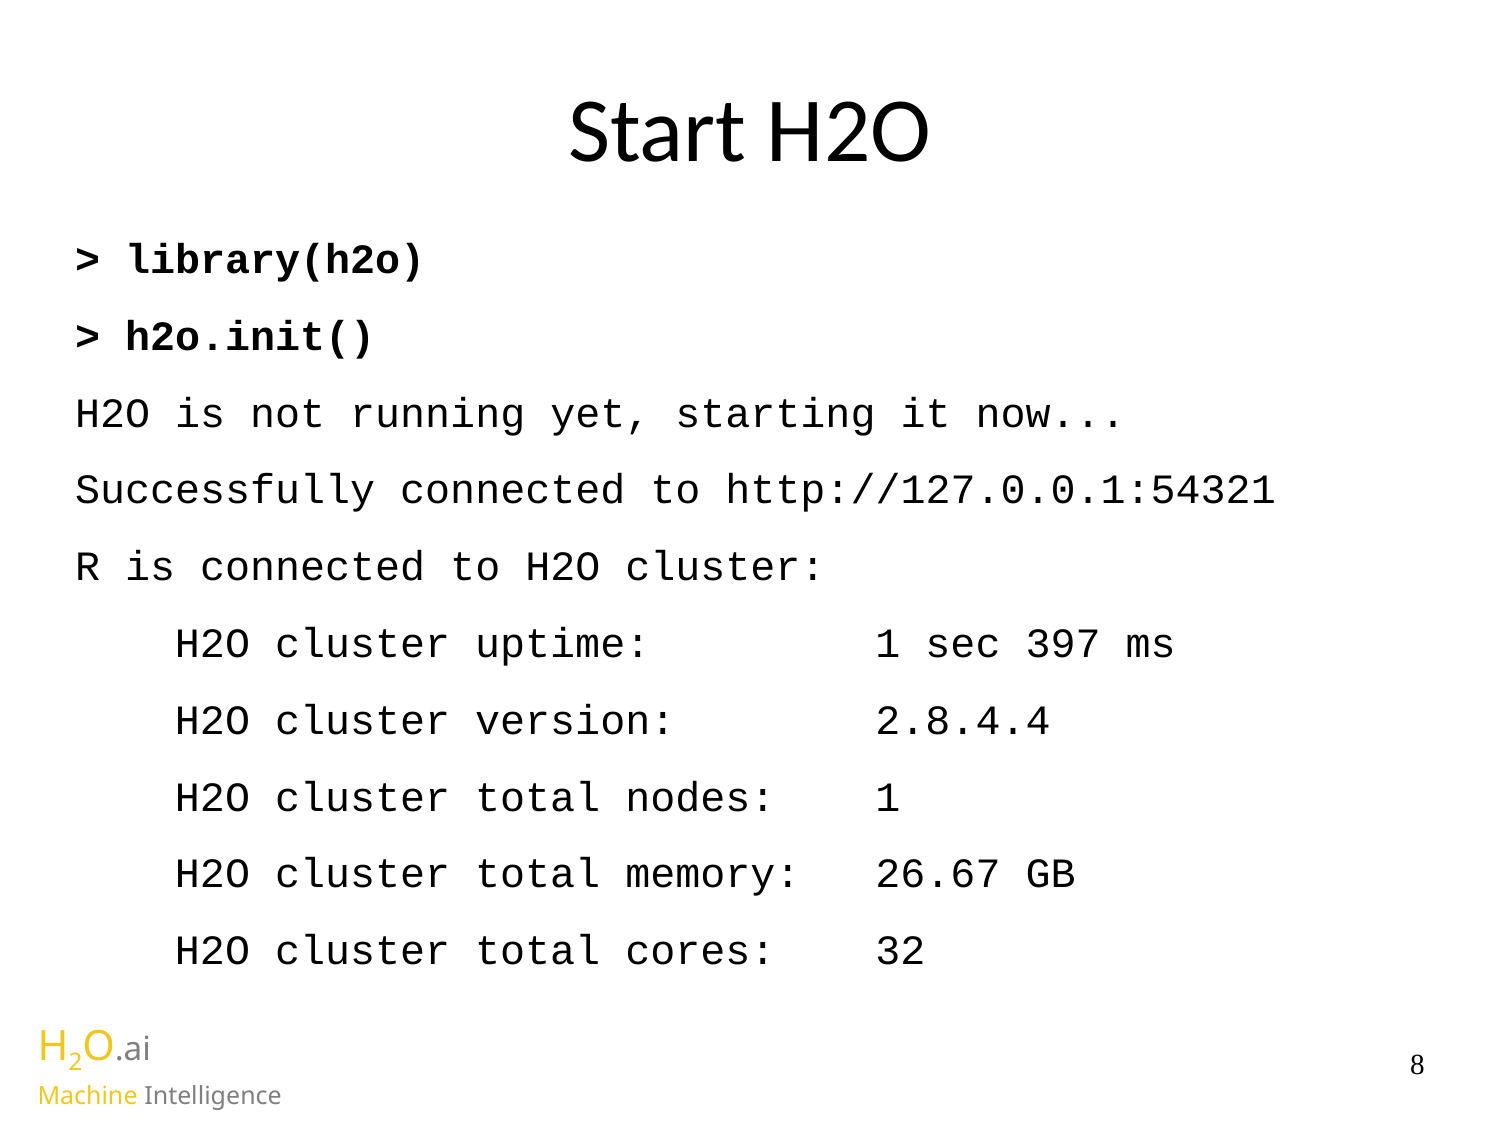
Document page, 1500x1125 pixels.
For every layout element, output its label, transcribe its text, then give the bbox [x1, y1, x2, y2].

title Start H2O [75, 15, 1425, 238]
list > library(h2o) > h2o.init() H2O is not running yet, starting it now... Successfully connected to http://127.0.0.1:54321 R is connected to H2O cluster: H2O cluster uptime: 1 sec 397 ms H2O cluster version: 2.8.4.4 H2O cluster total nodes: 1 H2O cluster total memory: 26.67 GB H2O cluster total cores: 32 [75, 238, 1425, 993]
